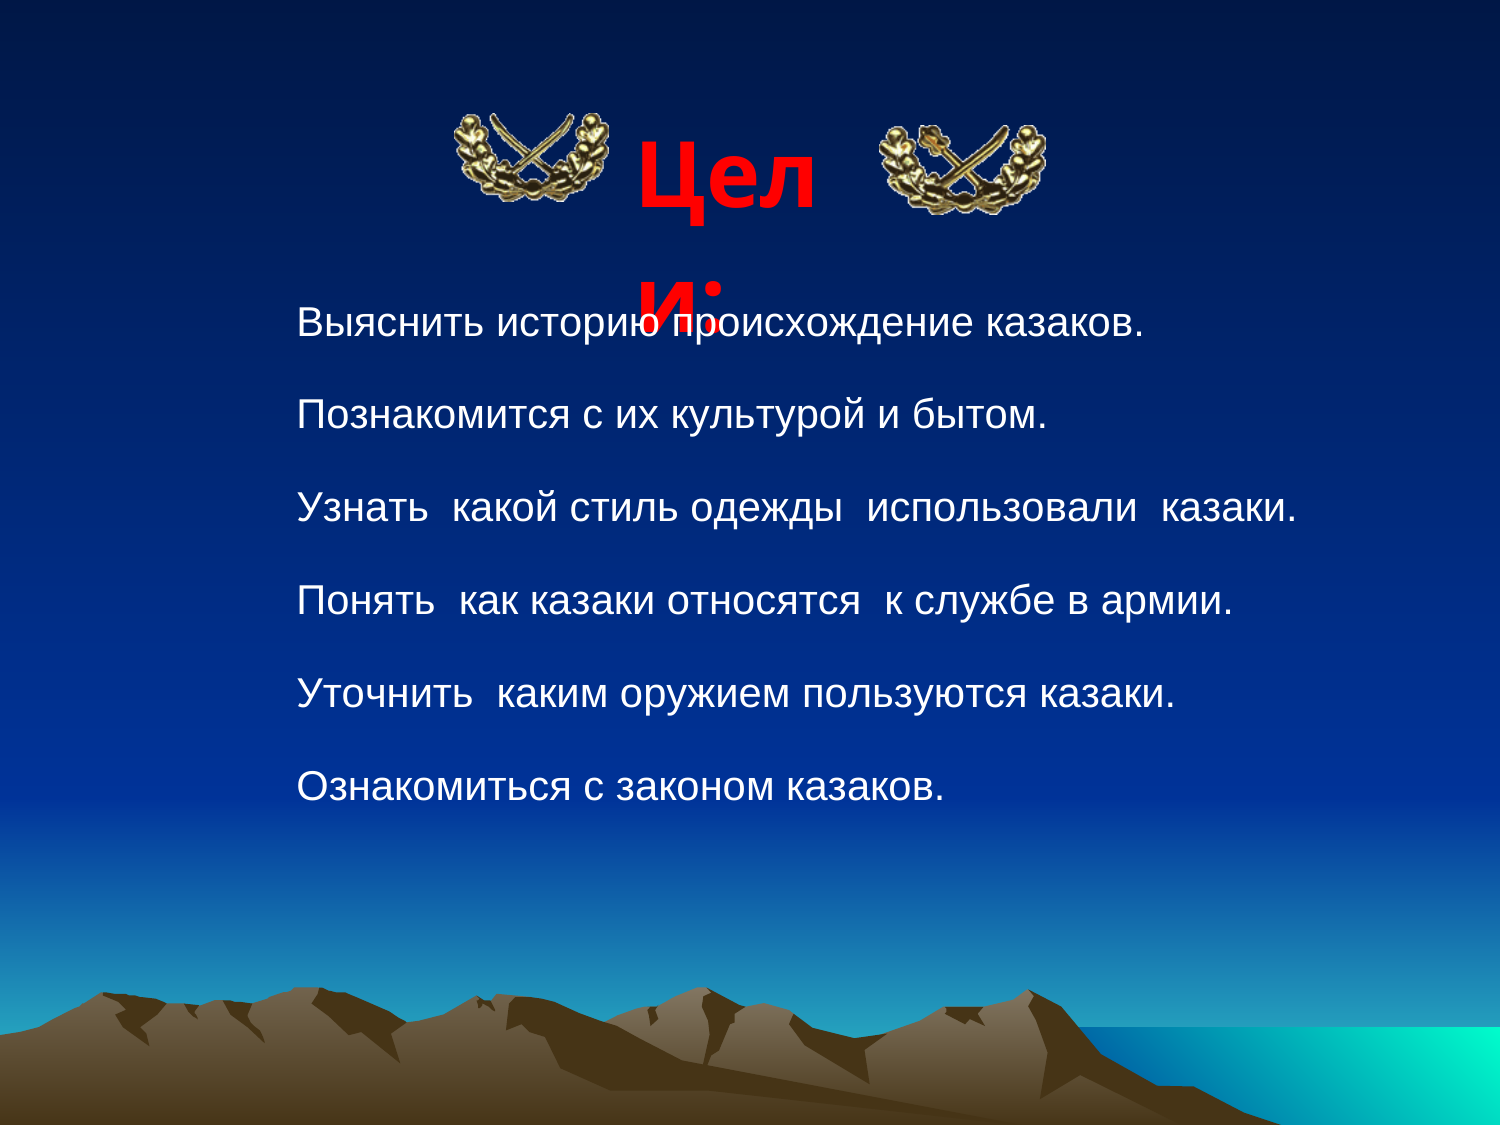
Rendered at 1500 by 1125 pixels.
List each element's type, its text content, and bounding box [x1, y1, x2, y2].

picture [454, 113, 609, 202]
text_box Выяснить историю происхождение казаков. Познакомится с их культурой и бытом. Узнать какой стиль одежды использовали казаки. Понять как казаки относятся к службе в армии. Уточнить каким оружием пользуются казаки. Ознакомиться с законом казаков. [270, 290, 1313, 864]
text_box Цели: [620, 101, 887, 290]
picture [879, 125, 1046, 215]
